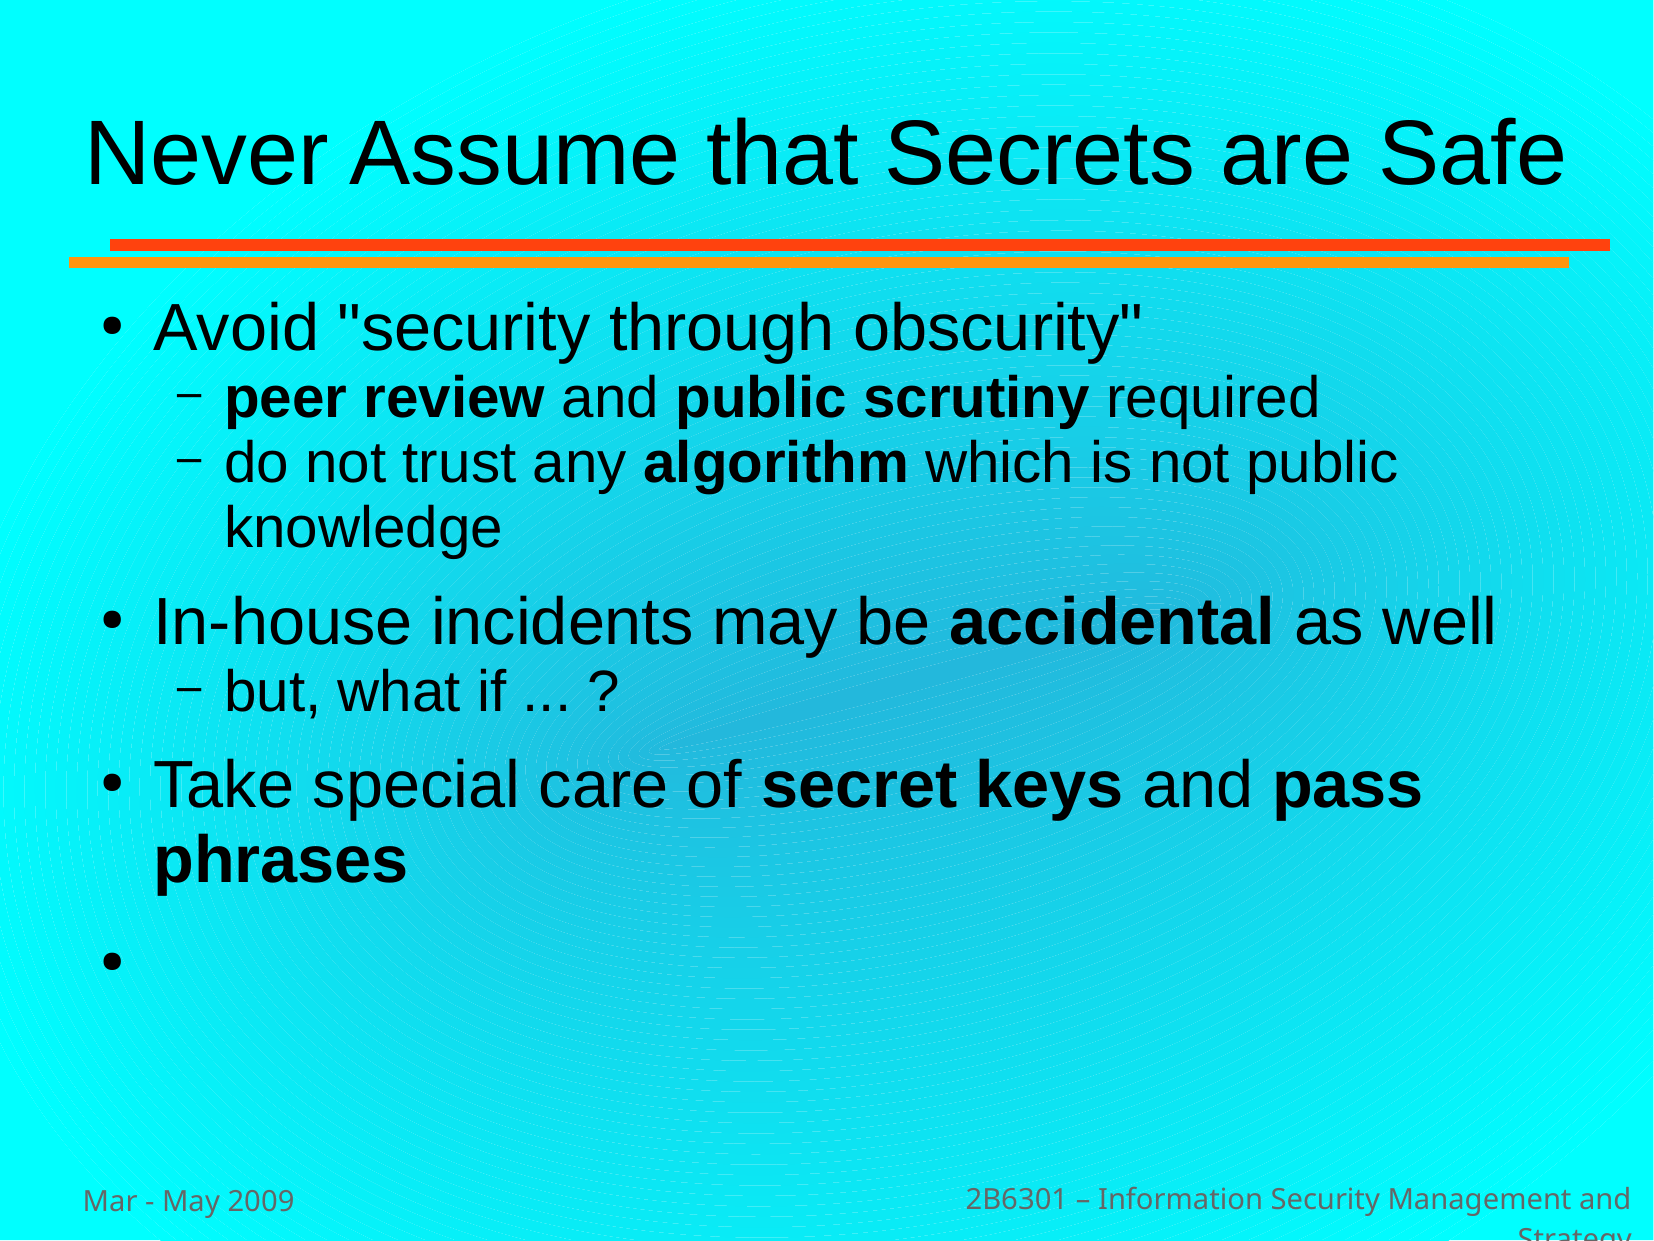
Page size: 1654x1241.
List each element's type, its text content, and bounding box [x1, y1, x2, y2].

list Avoid "security through obscurity" peer review and public scrutiny required do not trust any algorithm which is not public knowledge In-house incidents may be accidental as well but, what if ... ? Take special care of secret keys and pass phrases [82, 290, 1571, 1094]
title Never Assume that Secrets are Safe [82, 56, 1571, 250]
